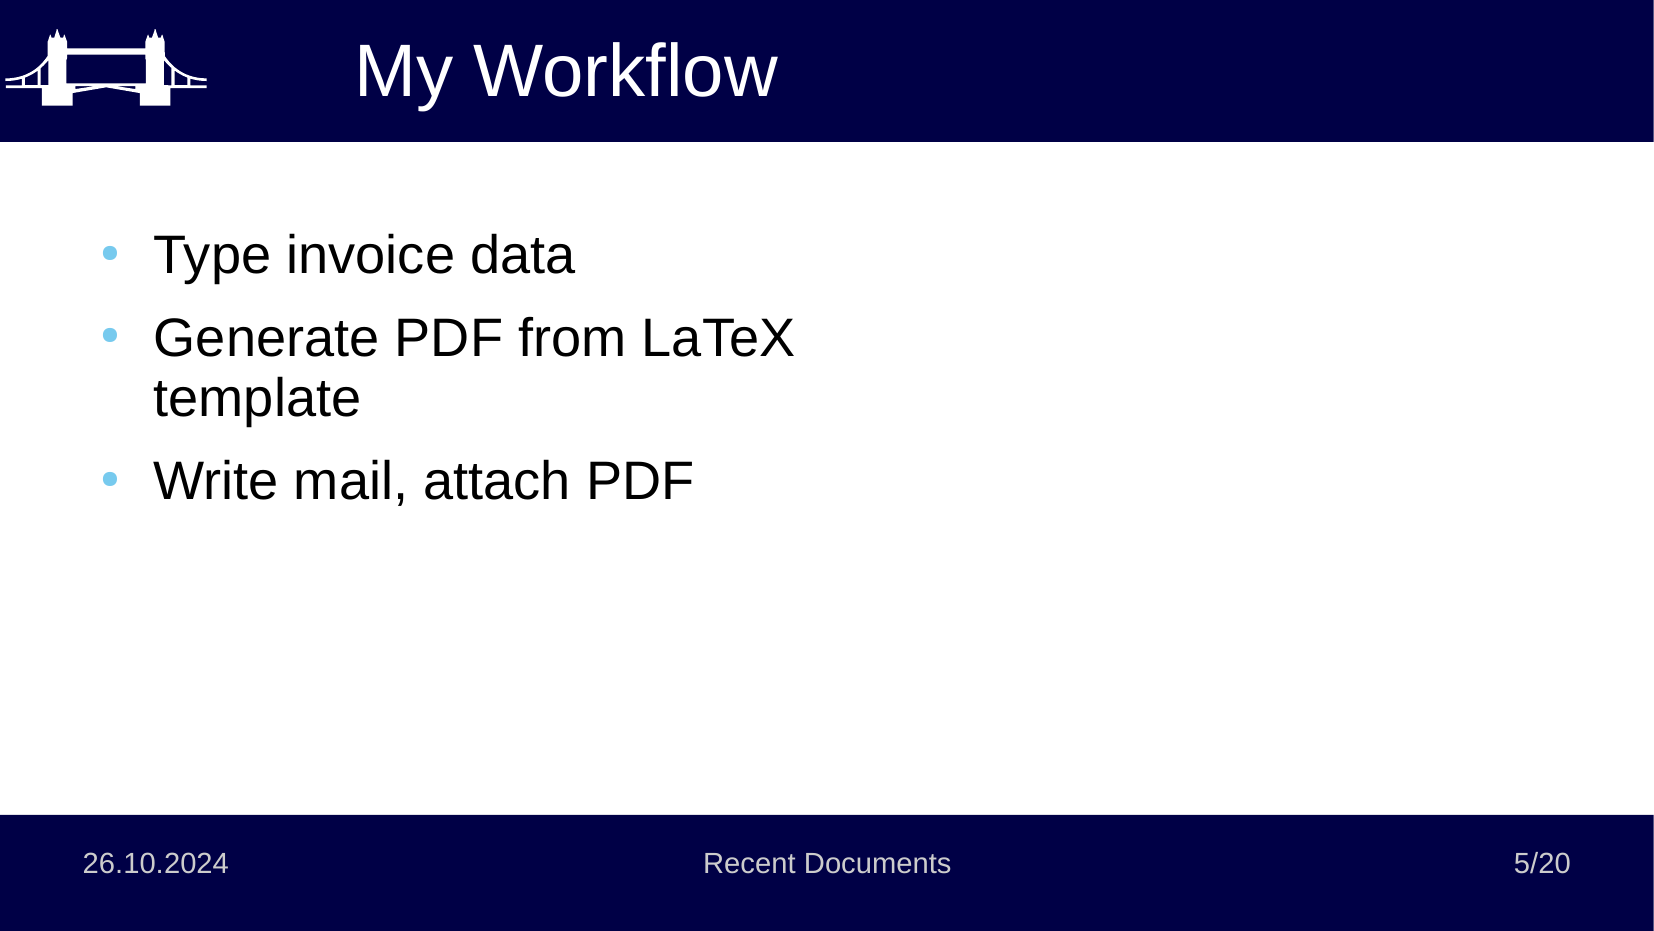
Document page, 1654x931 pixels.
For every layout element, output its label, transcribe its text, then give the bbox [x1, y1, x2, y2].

list Type invoice data Generate PDF from LaTeX template Write mail, attach PDF [82, 141, 809, 815]
title My Workflow [354, 5, 1654, 136]
